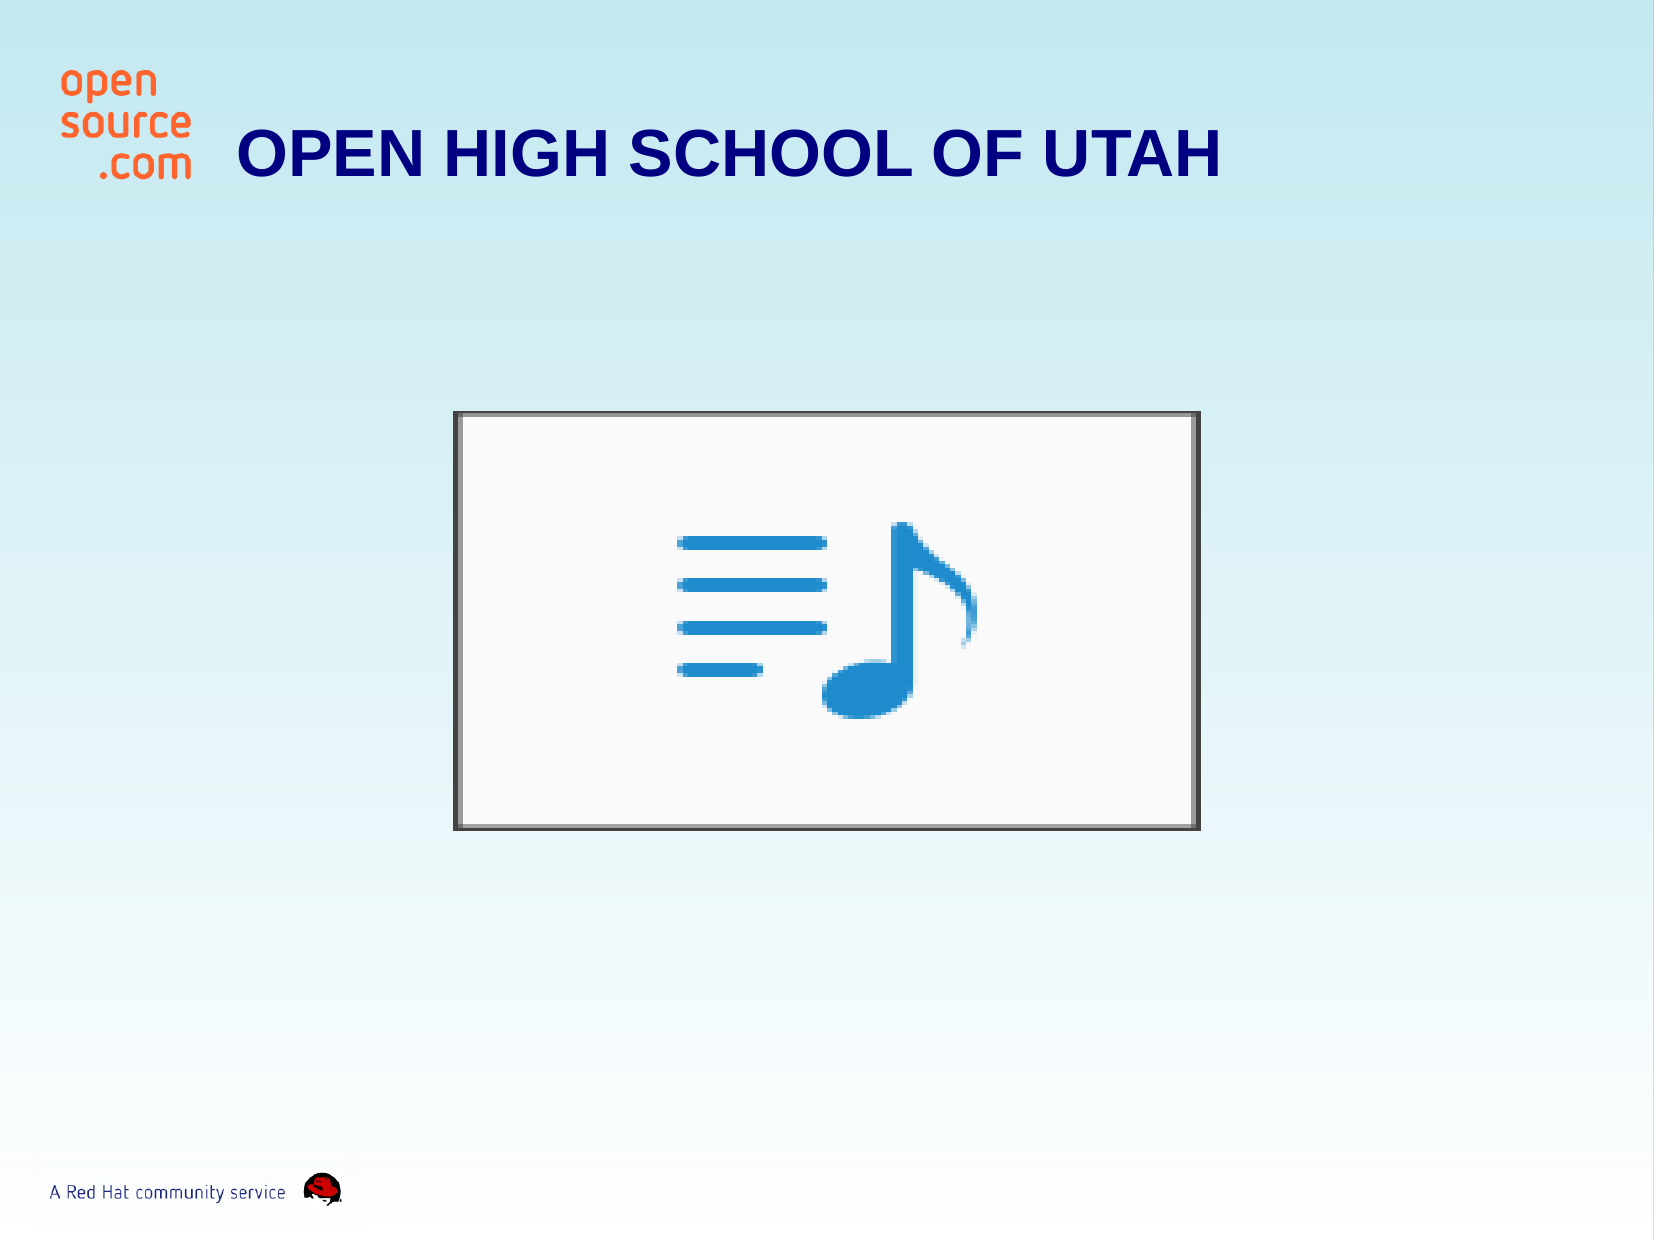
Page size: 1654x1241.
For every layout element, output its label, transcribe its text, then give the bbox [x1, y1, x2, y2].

title OPEN HIGH SCHOOL OF UTAH [236, 49, 1654, 257]
picture [0, 0, 1654, 1241]
text_box [452, 410, 1203, 832]
